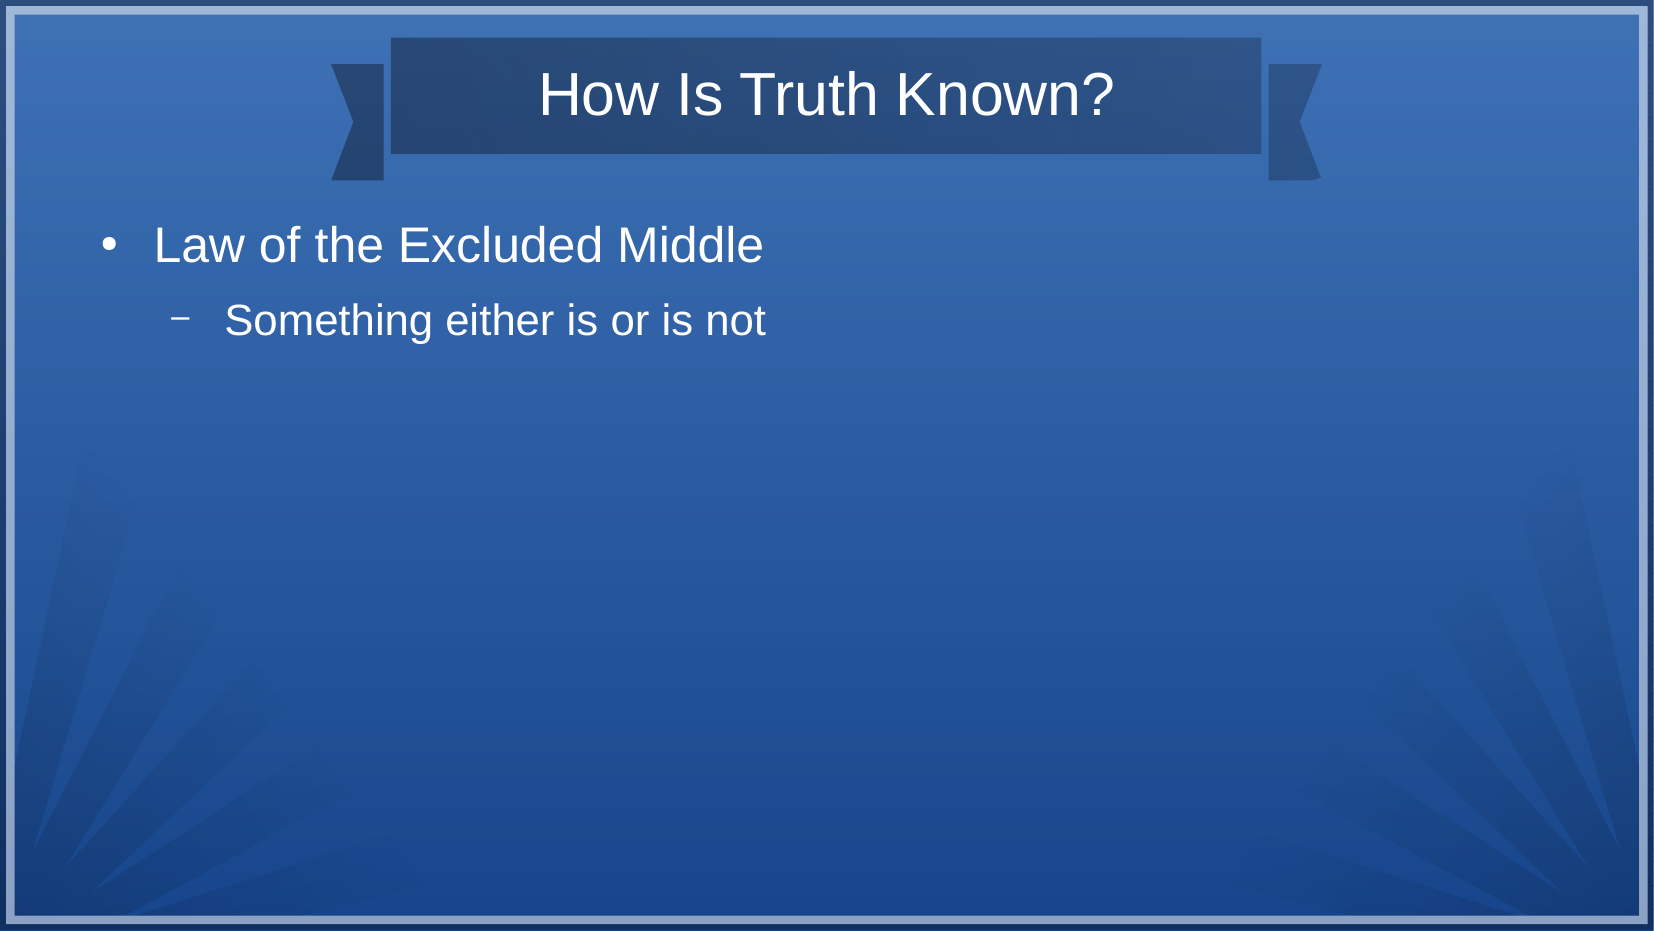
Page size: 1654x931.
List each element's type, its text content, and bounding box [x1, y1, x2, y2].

title How Is Truth Known? [389, 35, 1264, 154]
list Law of the Excluded Middle Something either is or is not [82, 217, 1571, 758]
